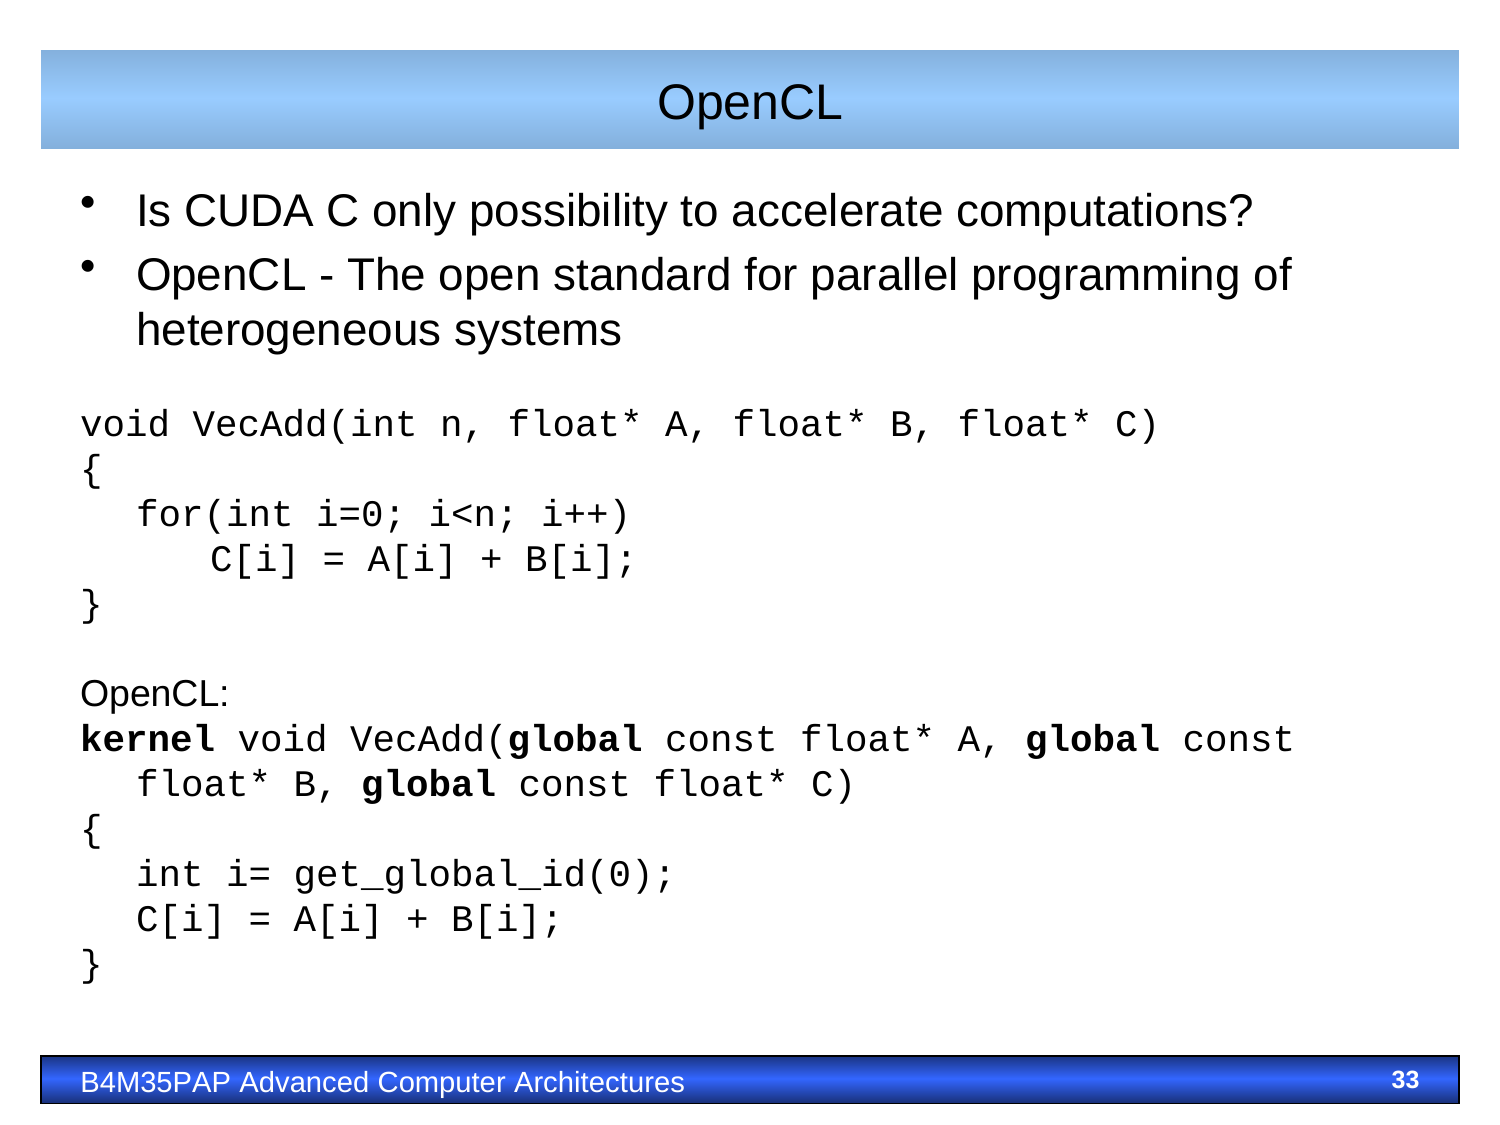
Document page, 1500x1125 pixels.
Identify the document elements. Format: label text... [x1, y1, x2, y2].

title OpenCL [41, 50, 1459, 149]
list Is CUDA C only possibility to accelerate computations? OpenCL - The open standard for parallel programming of heterogeneous systems void VecAdd(int n, float* A, float* B, float* C) { for(int i=0; i<n; i++) C[i] = A[i] + B[i]; } OpenCL: kernel void VecAdd(global const float* A, global const float* B, global const float* C) { int i= get_global_id(0); C[i] = A[i] + B[i]; } [64, 172, 1436, 1000]
